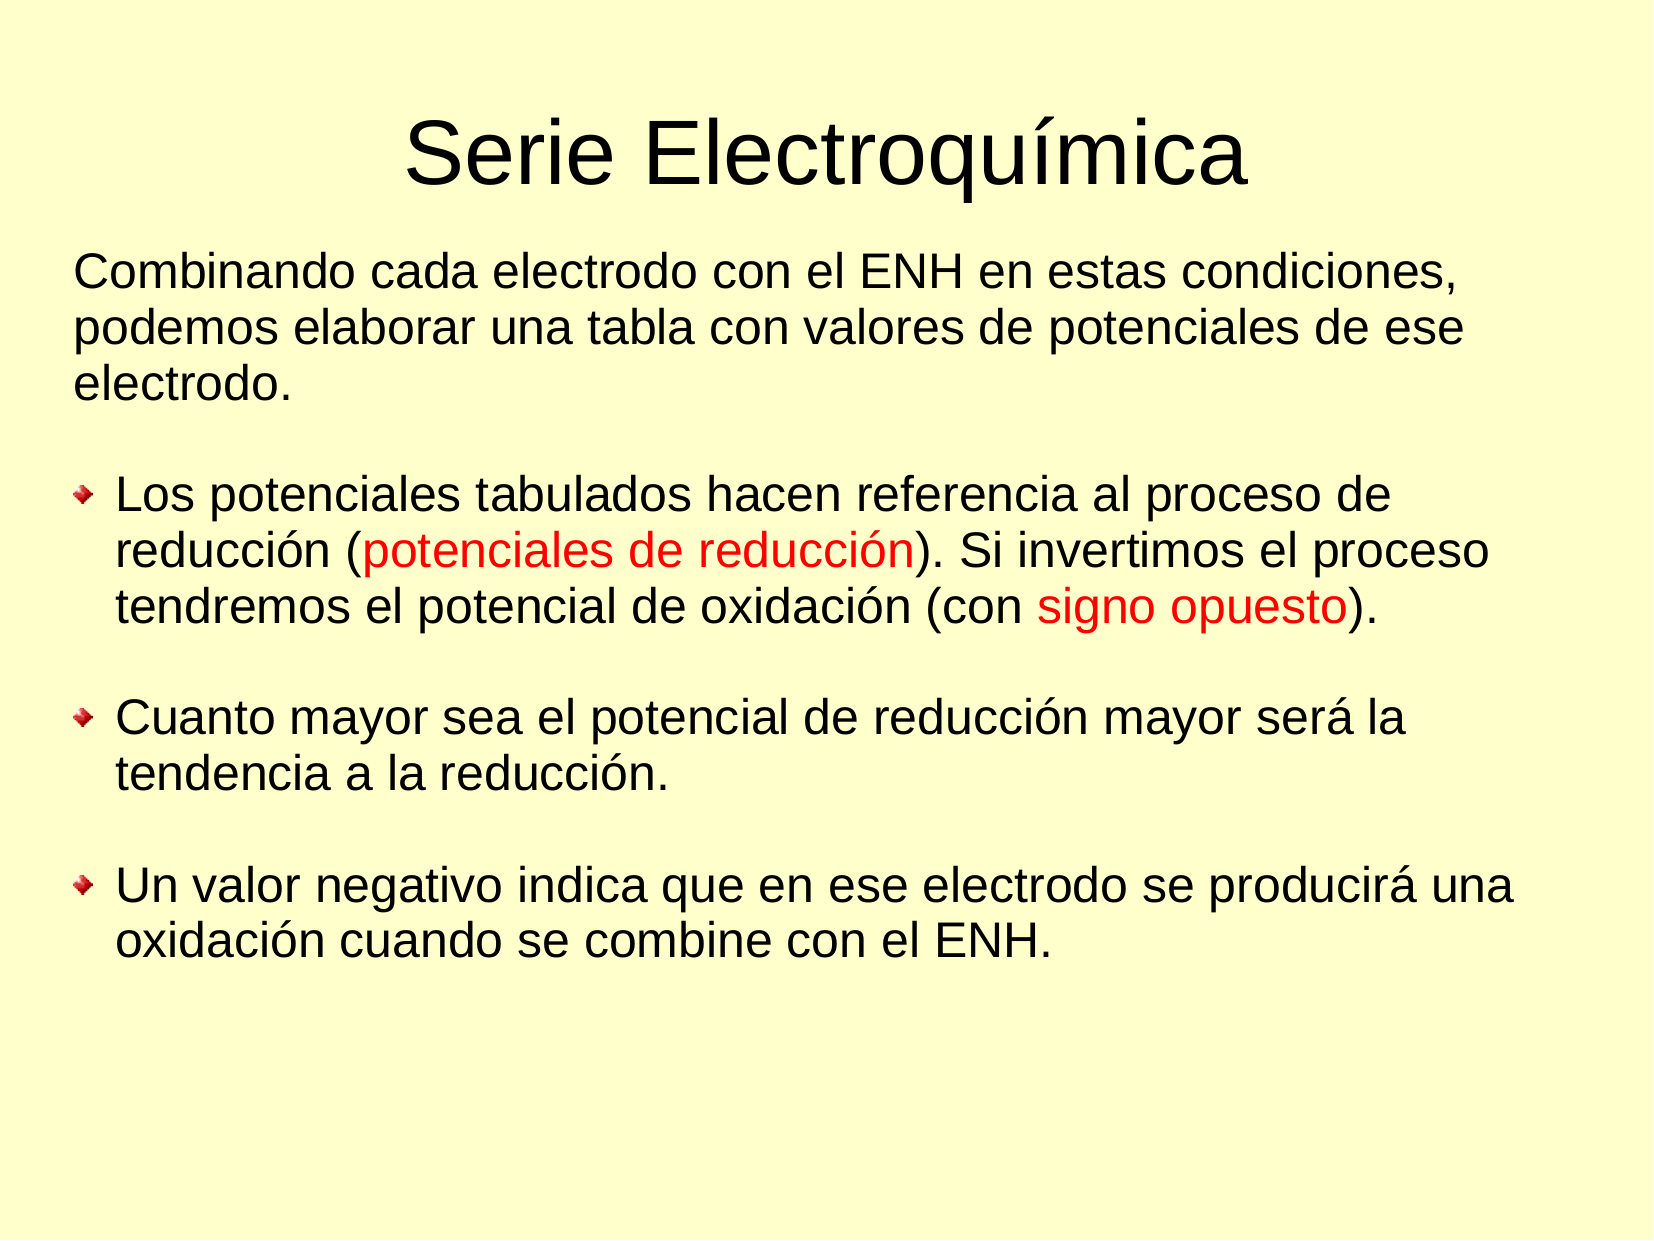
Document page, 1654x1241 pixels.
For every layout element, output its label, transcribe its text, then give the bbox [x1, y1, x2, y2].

text_box Combinando cada electrodo con el ENH en estas condiciones, podemos elaborar una tabla con valores de potenciales de ese electrodo. Los potenciales tabulados hacen referencia al proceso de reducción (potenciales de reducción). Si invertimos el proceso tendremos el potencial de oxidación (con signo opuesto). Cuanto mayor sea el potencial de reducción mayor será la tendencia a la reducción. Un valor negativo indica que en ese electrodo se producirá una oxidación cuando se combine con el ENH. [59, 236, 1565, 1032]
title Serie Electroquímica [82, 49, 1571, 257]
